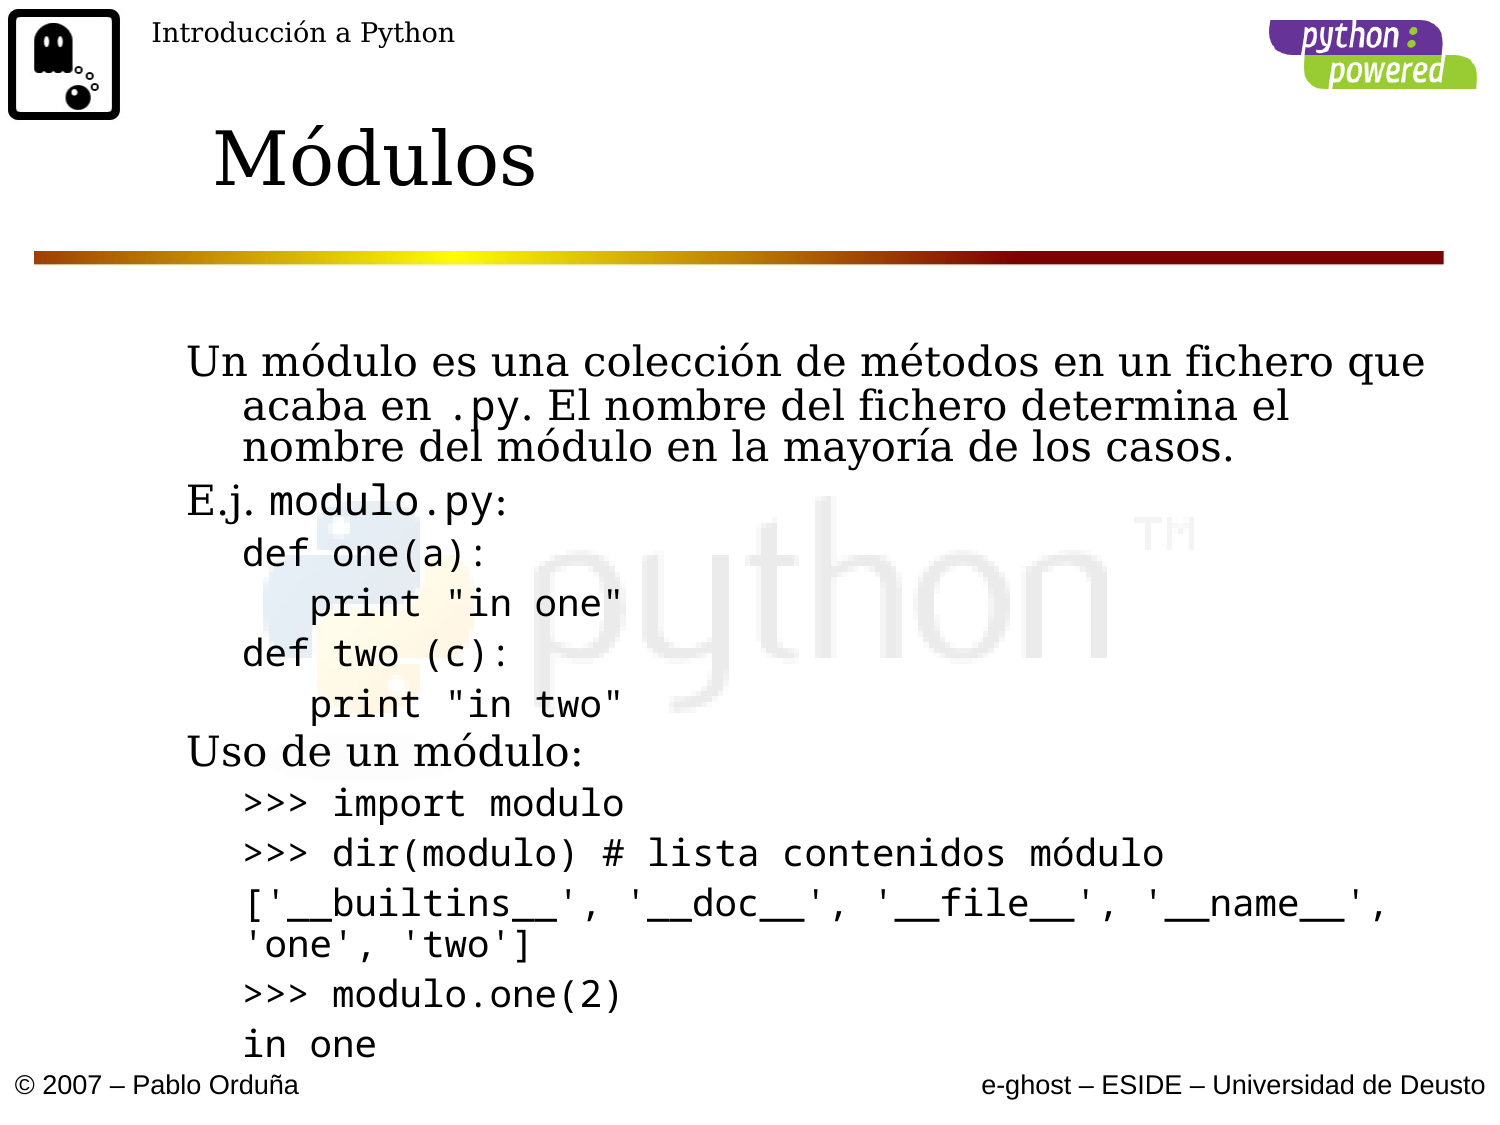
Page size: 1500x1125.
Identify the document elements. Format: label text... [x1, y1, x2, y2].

title Módulos [198, 0, 1477, 211]
list Un módulo es una colección de métodos en un fichero que acaba en .py. El nombre del fichero determina el nombre del módulo en la mayoría de los casos. E.j. modulo.py: def one(a): print "in one" def two (c): print "in two" Uso de un módulo: >>> import modulo >>> dir(modulo) # lista contenidos módulo ['__builtins__', '__doc__', '__file__', '__name__', 'one', 'two'] >>> modulo.one(2) in one [171, 338, 1447, 1077]
picture [34, 251, 1447, 266]
picture [5, 7, 125, 124]
